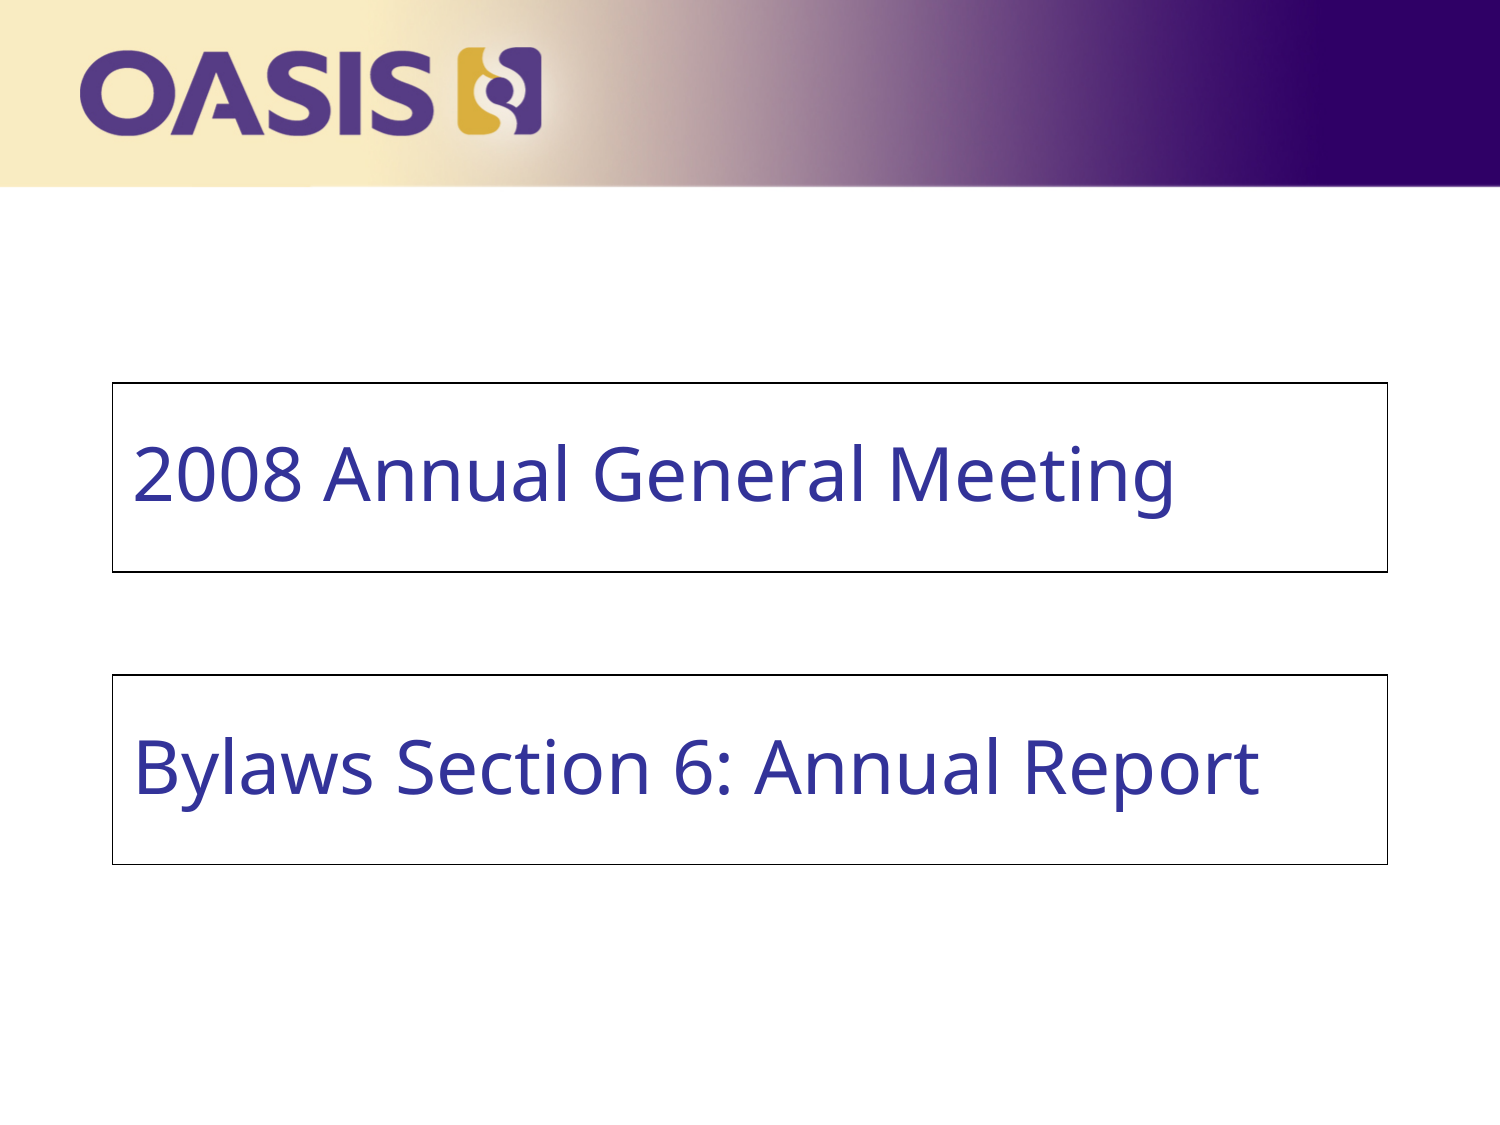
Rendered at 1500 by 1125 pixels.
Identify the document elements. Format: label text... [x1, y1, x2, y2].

title 2008 Annual General Meeting [112, 382, 1388, 573]
picture [0, 0, 1500, 1125]
title Bylaws Section 6: Annual Report [112, 675, 1388, 865]
